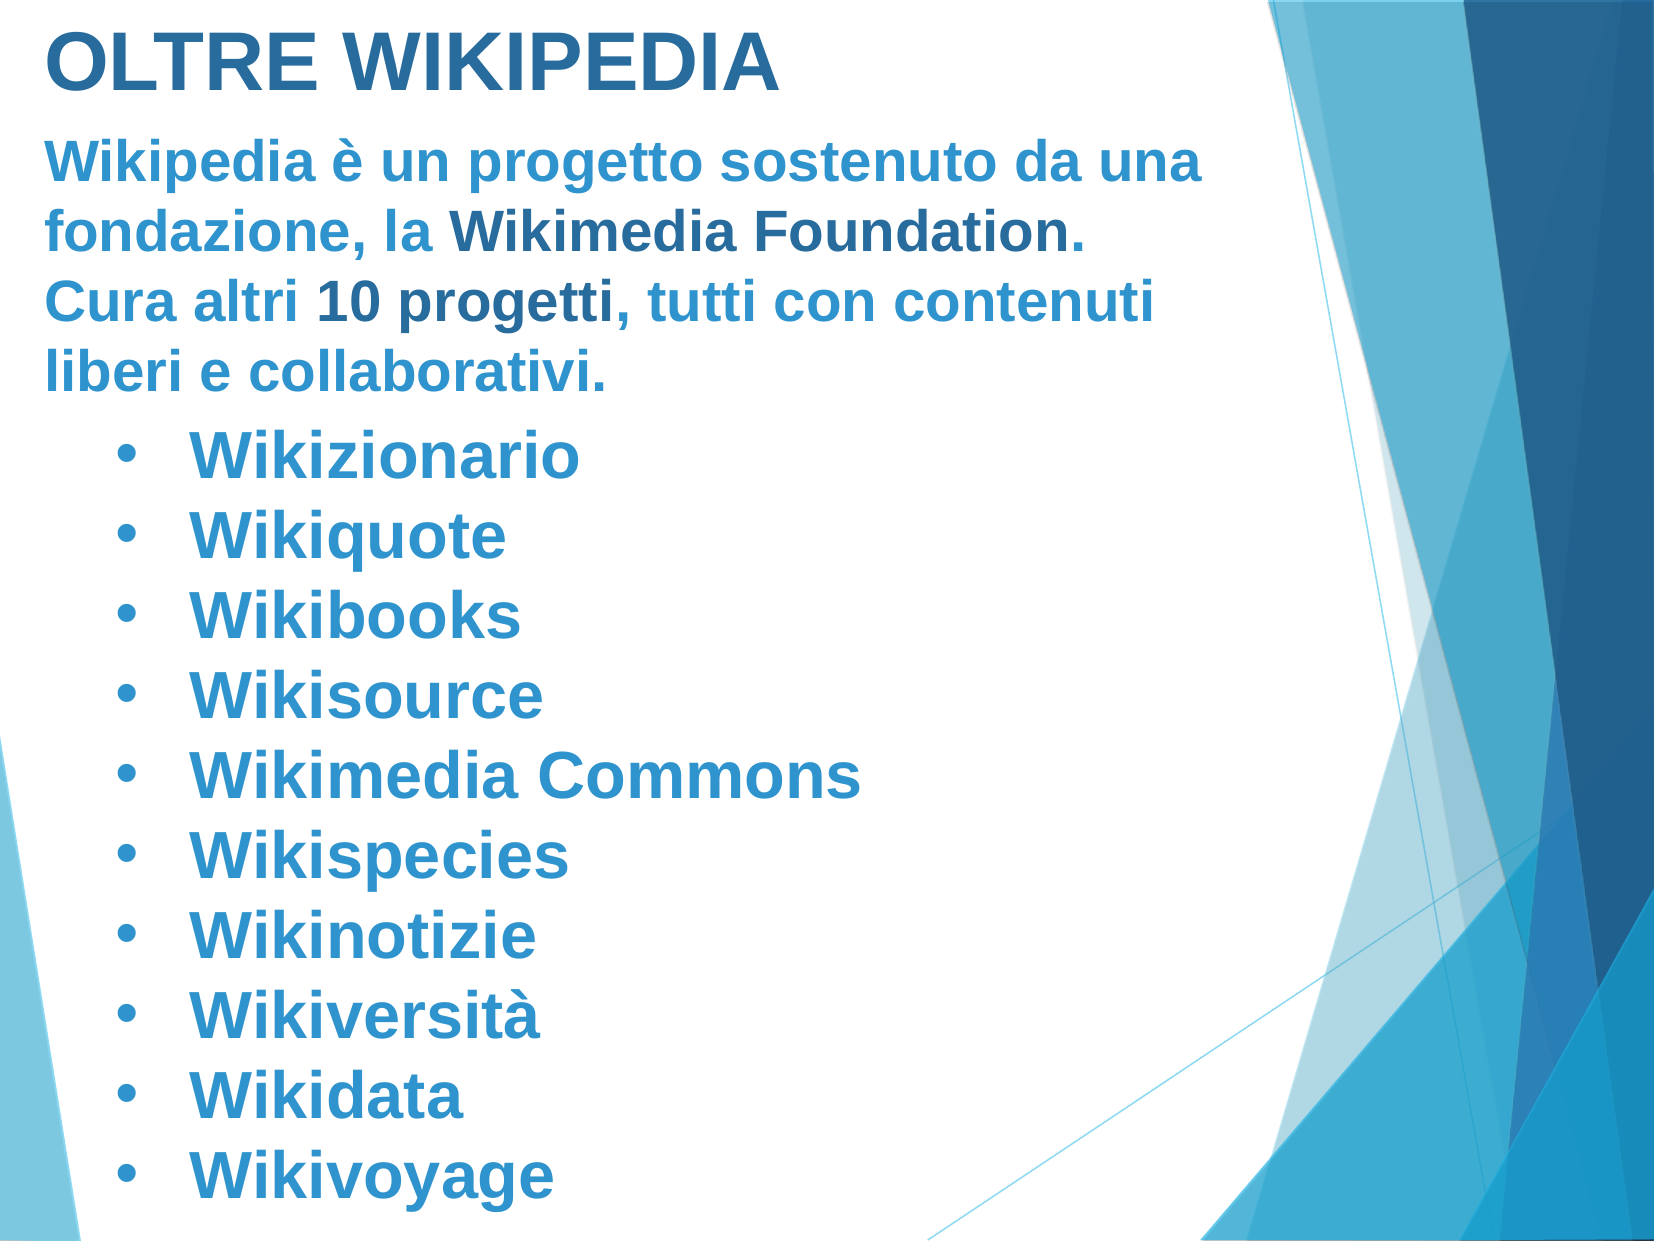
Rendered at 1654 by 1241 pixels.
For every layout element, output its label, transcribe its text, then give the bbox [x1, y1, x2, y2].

text_box OLTRE WIKIPEDIA [29, 0, 1309, 115]
text_box Wikizionario Wikiquote Wikibooks Wikisource Wikimedia Commons Wikispecies Wikinotizie Wikiversità Wikidata Wikivoyage [100, 404, 1380, 1220]
text_box Wikipedia è un progetto sostenuto da una fondazione, la Wikimedia Foundation. Cura altri 10 progetti, tutti con contenuti liberi e collaborativi. [29, 116, 1309, 411]
